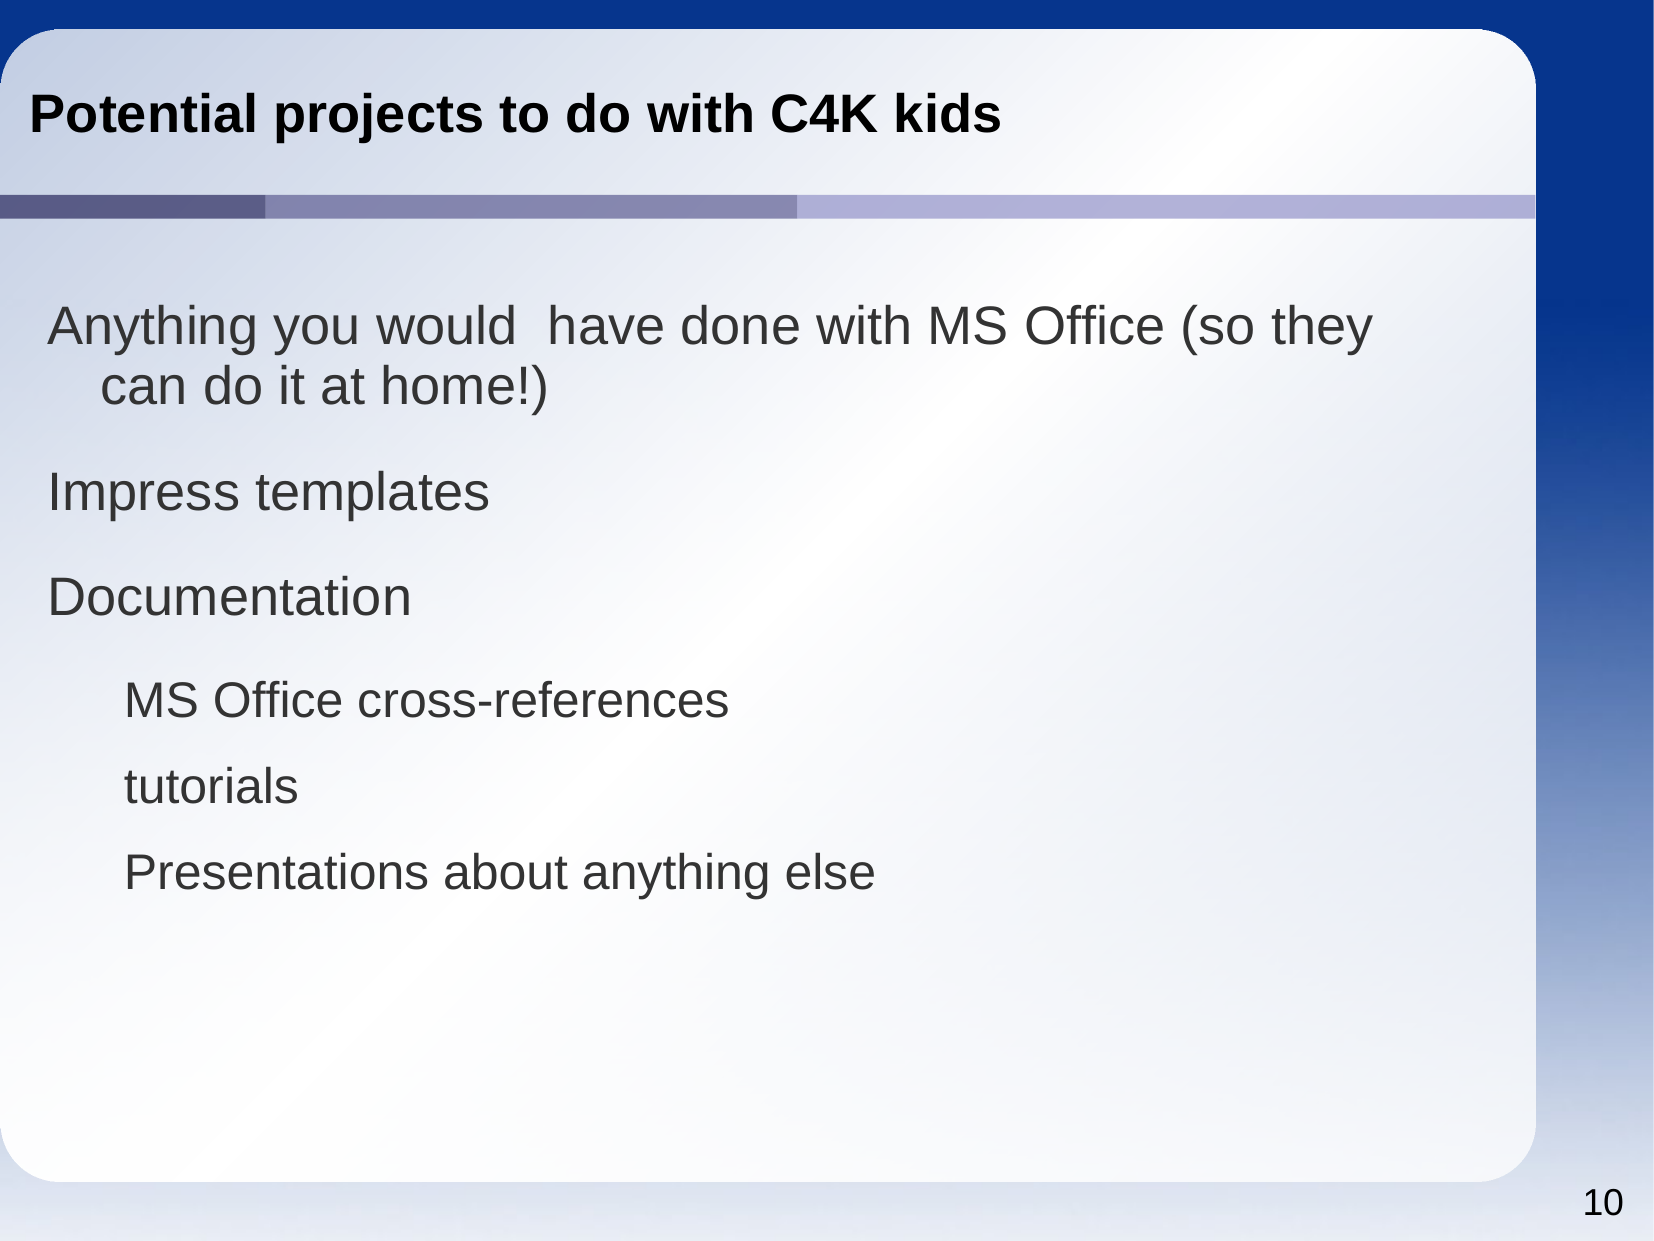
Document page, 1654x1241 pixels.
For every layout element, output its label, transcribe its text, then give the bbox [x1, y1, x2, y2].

picture [0, 0, 1654, 1241]
list Anything you would have done with MS Office (so they can do it at home!) Impress templates Documentation MS Office cross-references tutorials Presentations about anything else [29, 295, 1506, 1152]
title Potential projects to do with C4K kids [29, 49, 1506, 178]
